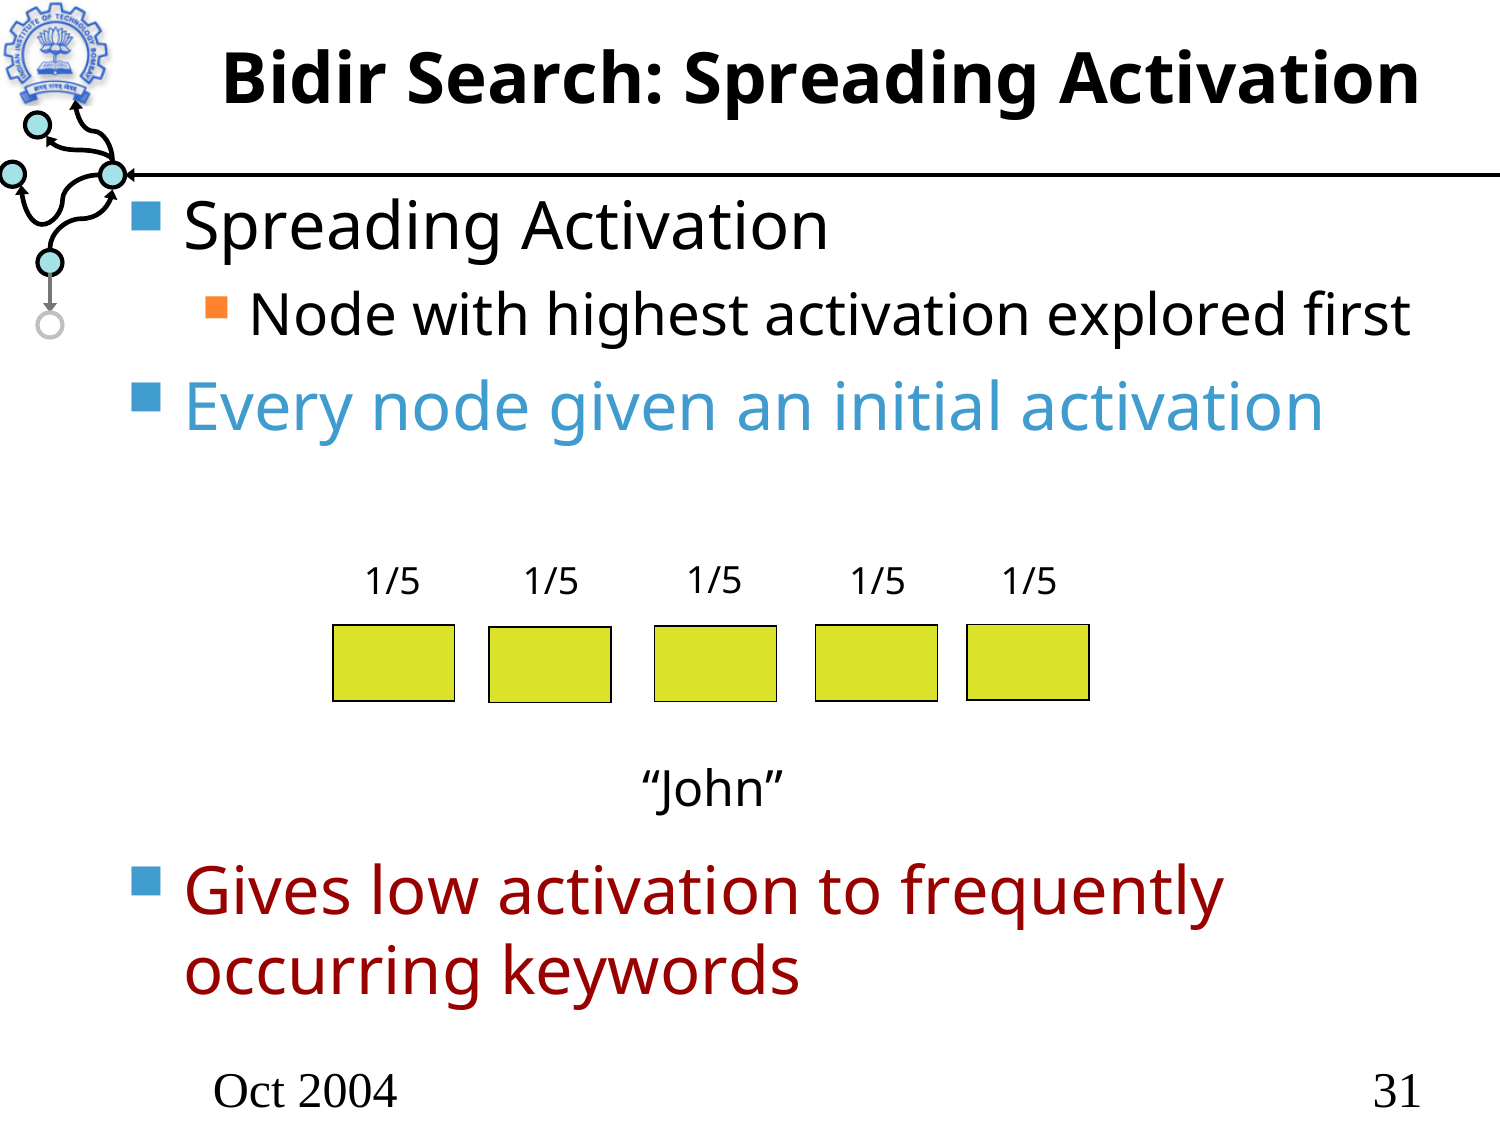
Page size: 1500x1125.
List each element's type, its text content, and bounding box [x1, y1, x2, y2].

text_box 1/5 [834, 549, 922, 611]
title Bidir Search: Spreading Activation [187, 0, 1438, 150]
text_box [654, 625, 777, 702]
text_box “John” [627, 748, 799, 825]
text_box [332, 625, 455, 701]
text_box 1/5 [671, 548, 758, 609]
text_box [967, 624, 1089, 700]
text_box [815, 625, 938, 701]
text_box 1/5 [507, 548, 595, 610]
text_box 1/5 [349, 549, 436, 611]
text_box 1/5 [985, 548, 1073, 610]
list Spreading Activation Node with highest activation explored first Every node given an initial activation Gives low activation to frequently occurring keywords [112, 174, 1438, 1026]
text_box [489, 626, 611, 703]
picture [0, 0, 113, 106]
